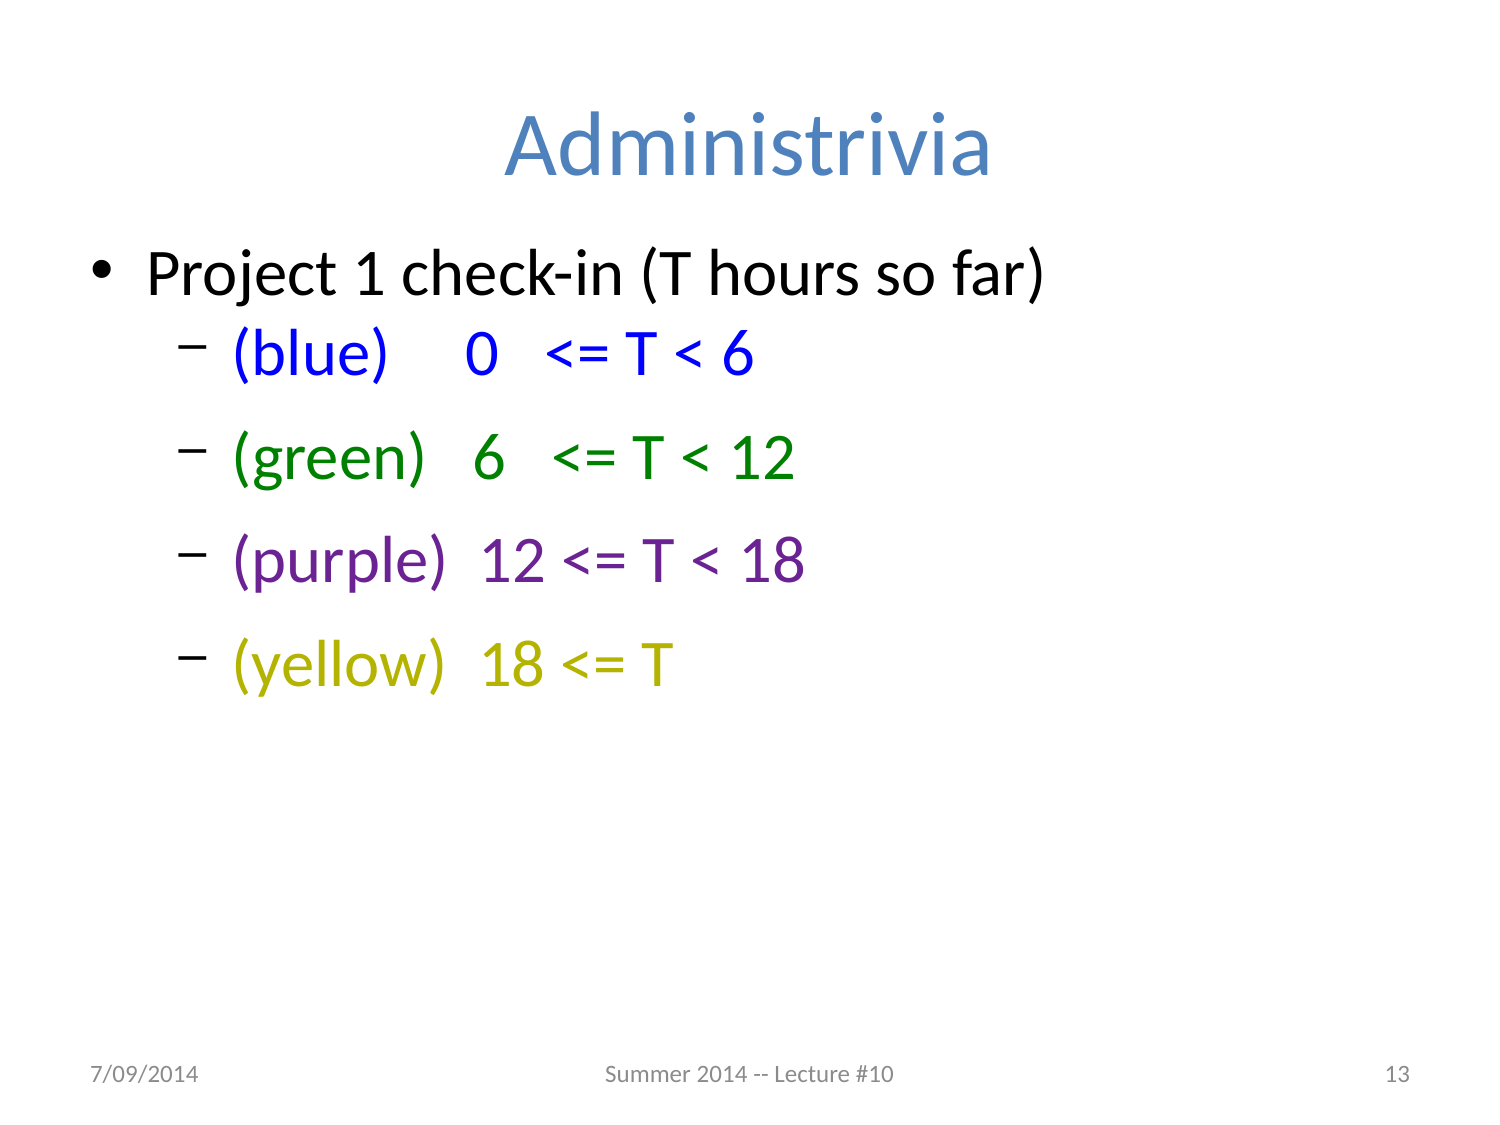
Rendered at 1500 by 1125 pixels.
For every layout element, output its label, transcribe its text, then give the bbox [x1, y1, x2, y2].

slide_number <number> [1074, 1042, 1425, 1103]
title Administrivia [75, 45, 1425, 221]
footer Summer 2014 -- Lecture #10 [512, 1042, 988, 1103]
list Project 1 check-in (T hours so far) (blue) 0 <= T < 6 (green) 6 <= T < 12 (purple) 12 <= T < 18 (yellow) 18 <= T [75, 221, 1425, 1032]
slide_number 7/09/2014 [75, 1042, 425, 1103]
